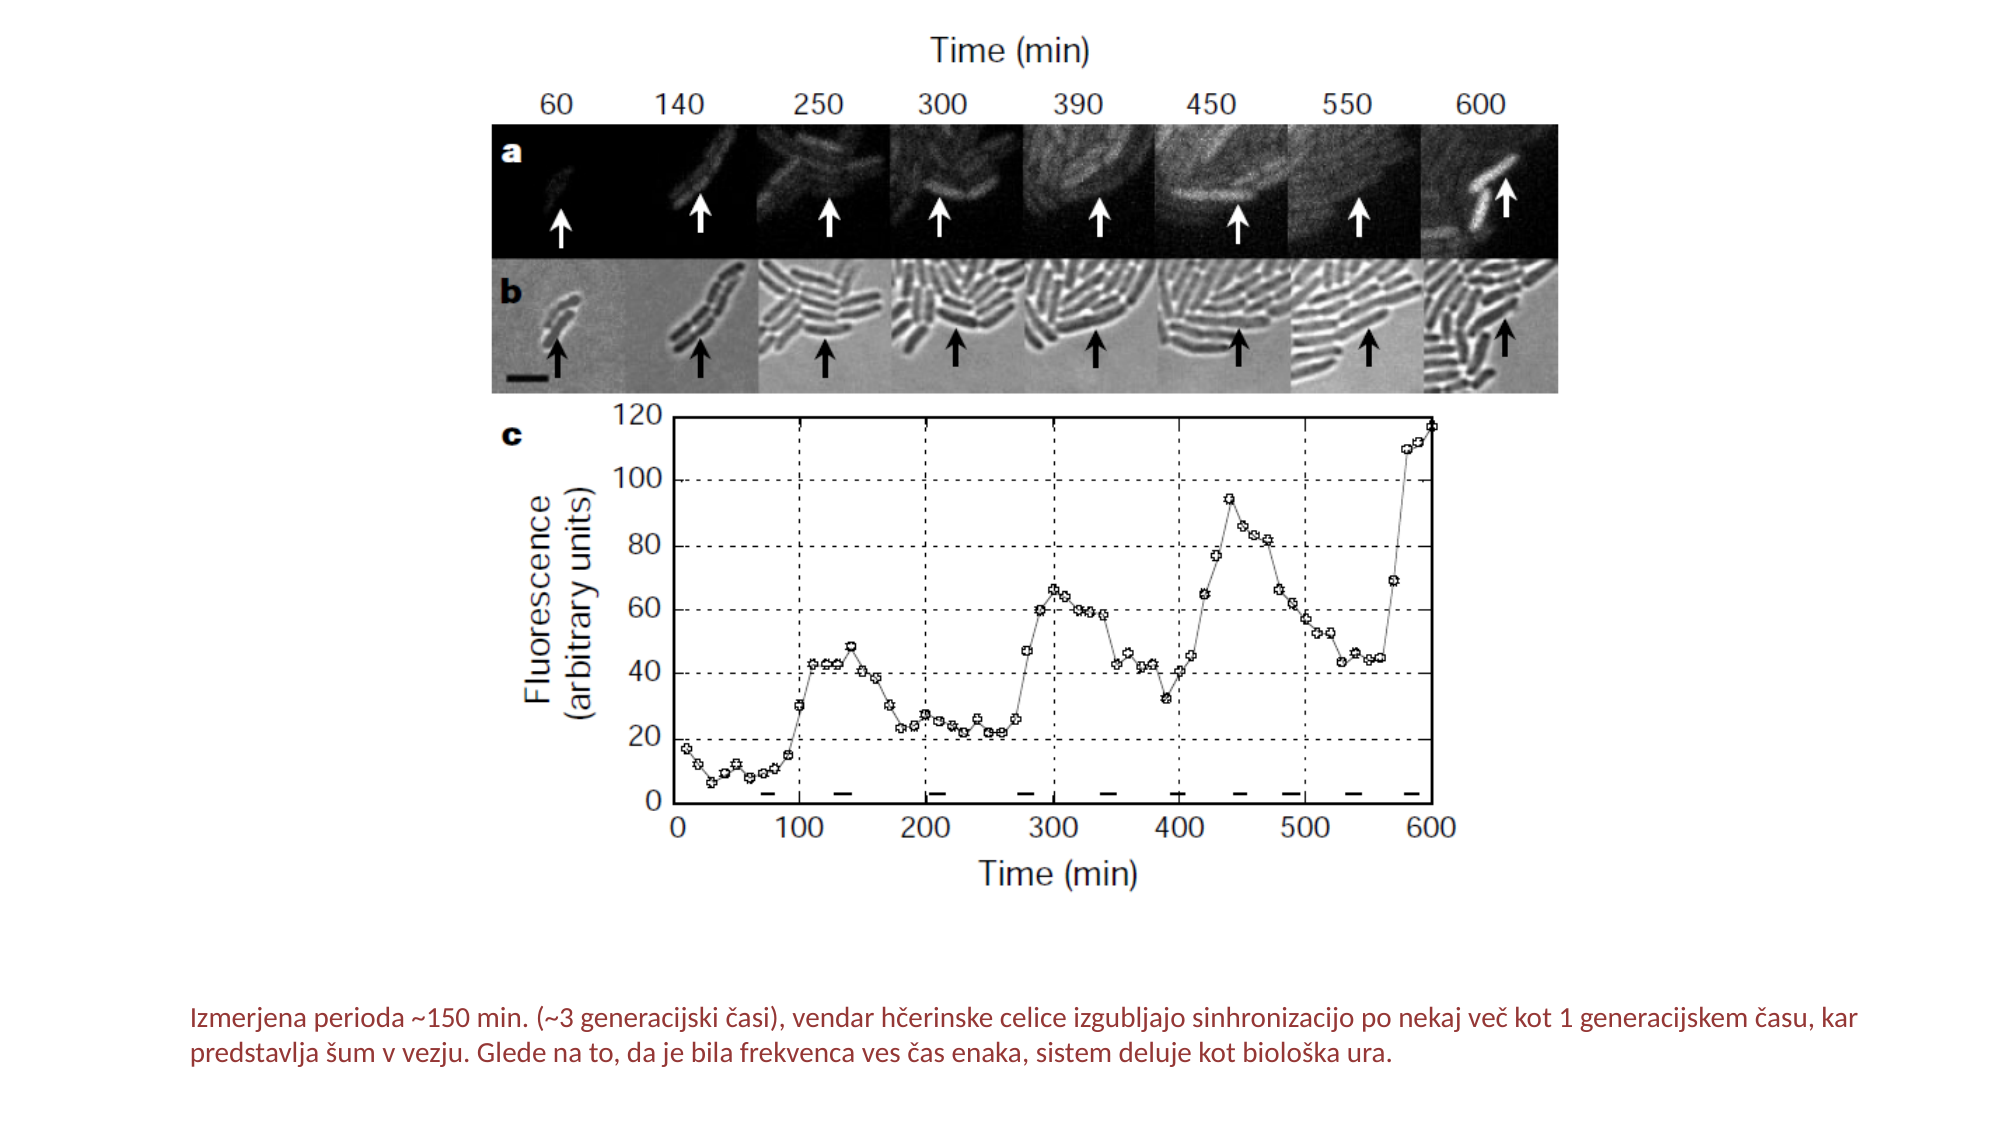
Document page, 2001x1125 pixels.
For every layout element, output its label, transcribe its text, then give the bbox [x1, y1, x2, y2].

picture [450, 0, 1574, 903]
text_box Izmerjena perioda ~150 min. (~3 generacijski časi), vendar hčerinske celice izgubljajo sinhronizacijo po nekaj več kot 1 generacijskem času, kar predstavlja šum v vezju. Glede na to, da je bila frekvenca ves čas enaka, sistem deluje kot biološka ura. [174, 990, 1877, 1076]
